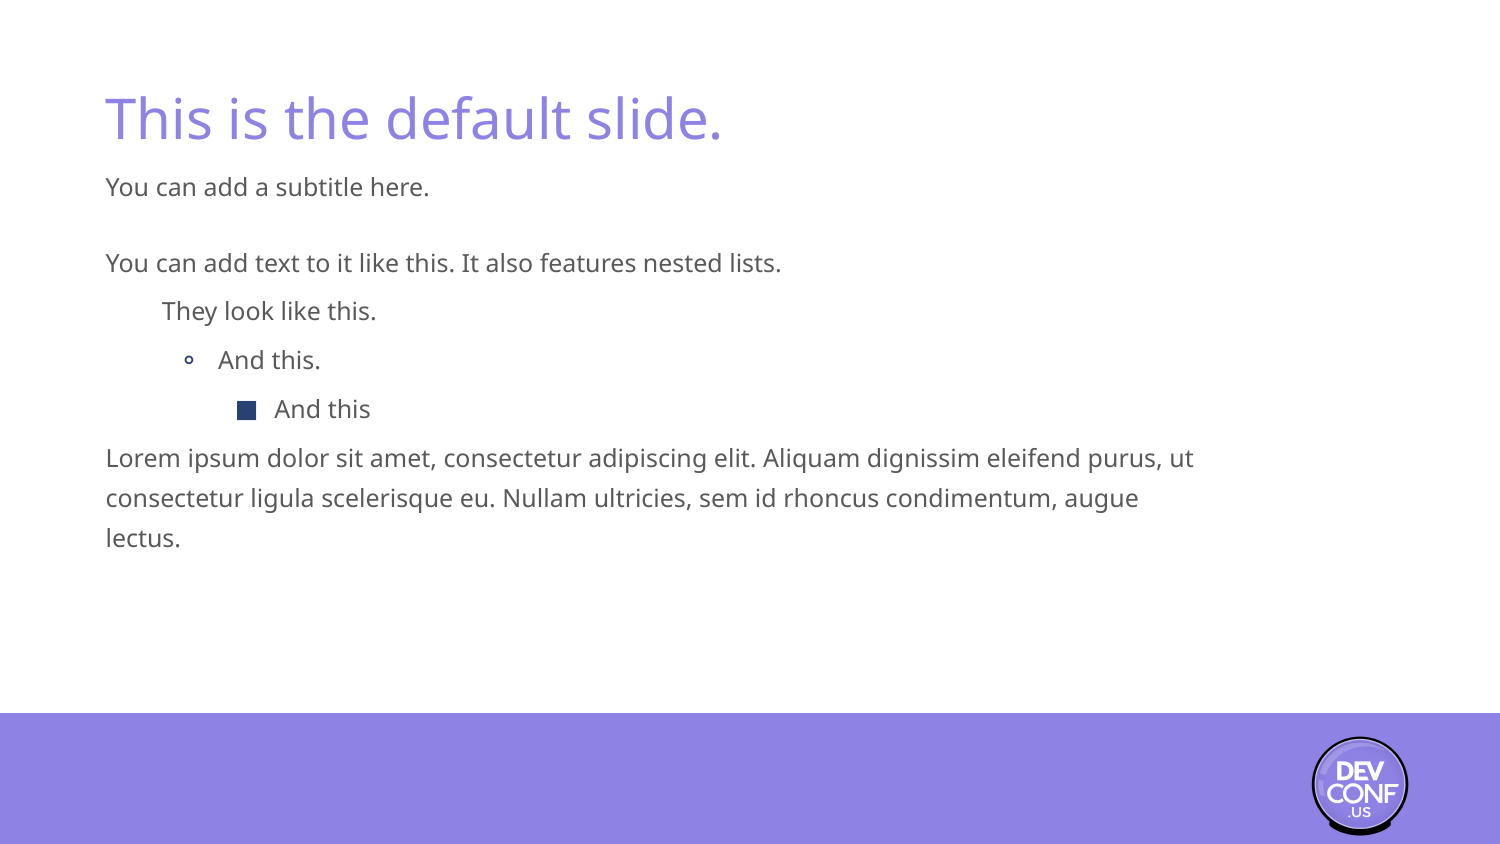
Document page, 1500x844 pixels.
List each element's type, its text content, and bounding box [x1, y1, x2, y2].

picture [1305, 731, 1415, 840]
subtitle You can add a subtitle here. [105, 163, 1214, 208]
title This is the default slide. [105, 70, 1214, 163]
list You can add text to it like this. It also features nested lists. They look like this. And this. And this Lorem ipsum dolor sit amet, consectetur adipiscing elit. Aliquam dignissim eleifend purus, ut consectetur ligula scelerisque eu. Nullam ultricies, sem id rhoncus condimentum, augue lectus. [105, 236, 1214, 670]
